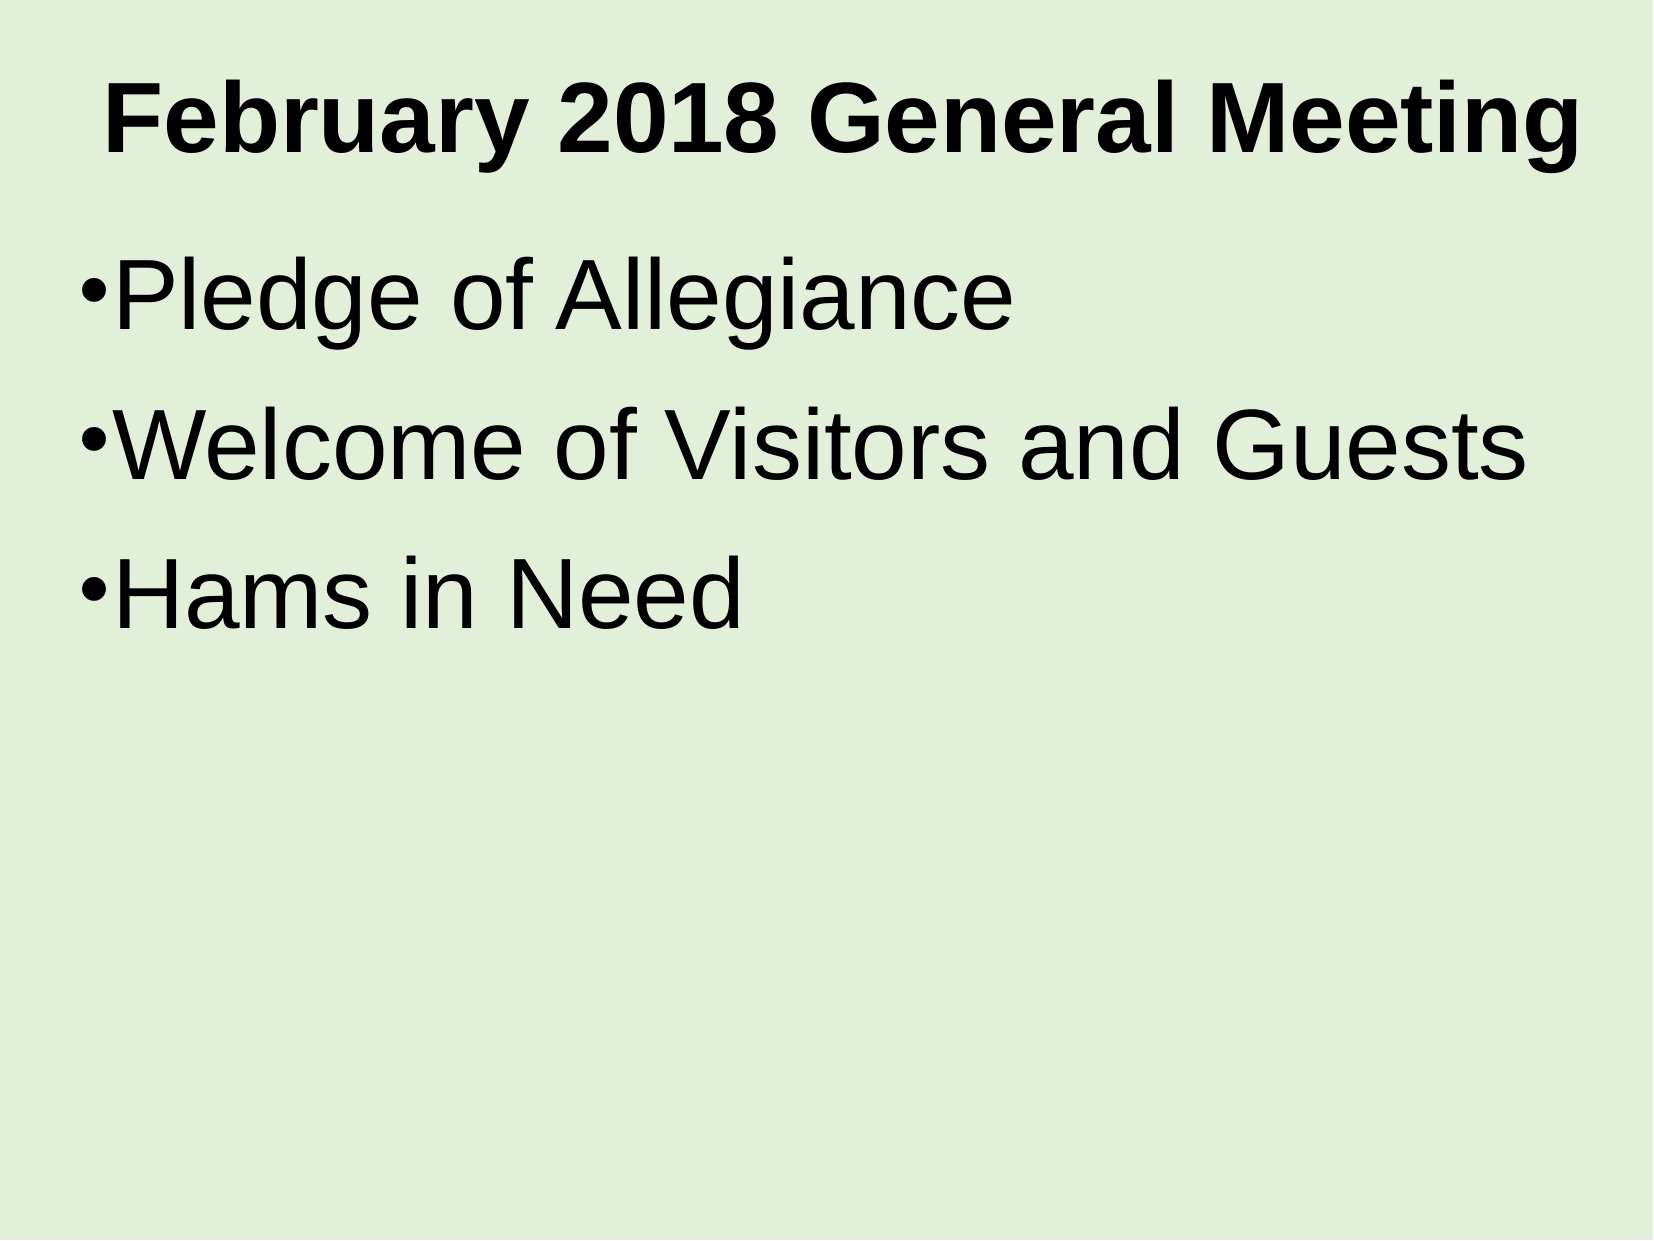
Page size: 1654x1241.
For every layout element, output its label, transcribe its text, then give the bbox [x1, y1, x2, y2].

text_box February 2018 General Meeting [0, 0, 1654, 226]
text_box Pledge of Allegiance Welcome of Visitors and Guests Hams in Need [76, 225, 1564, 1033]
